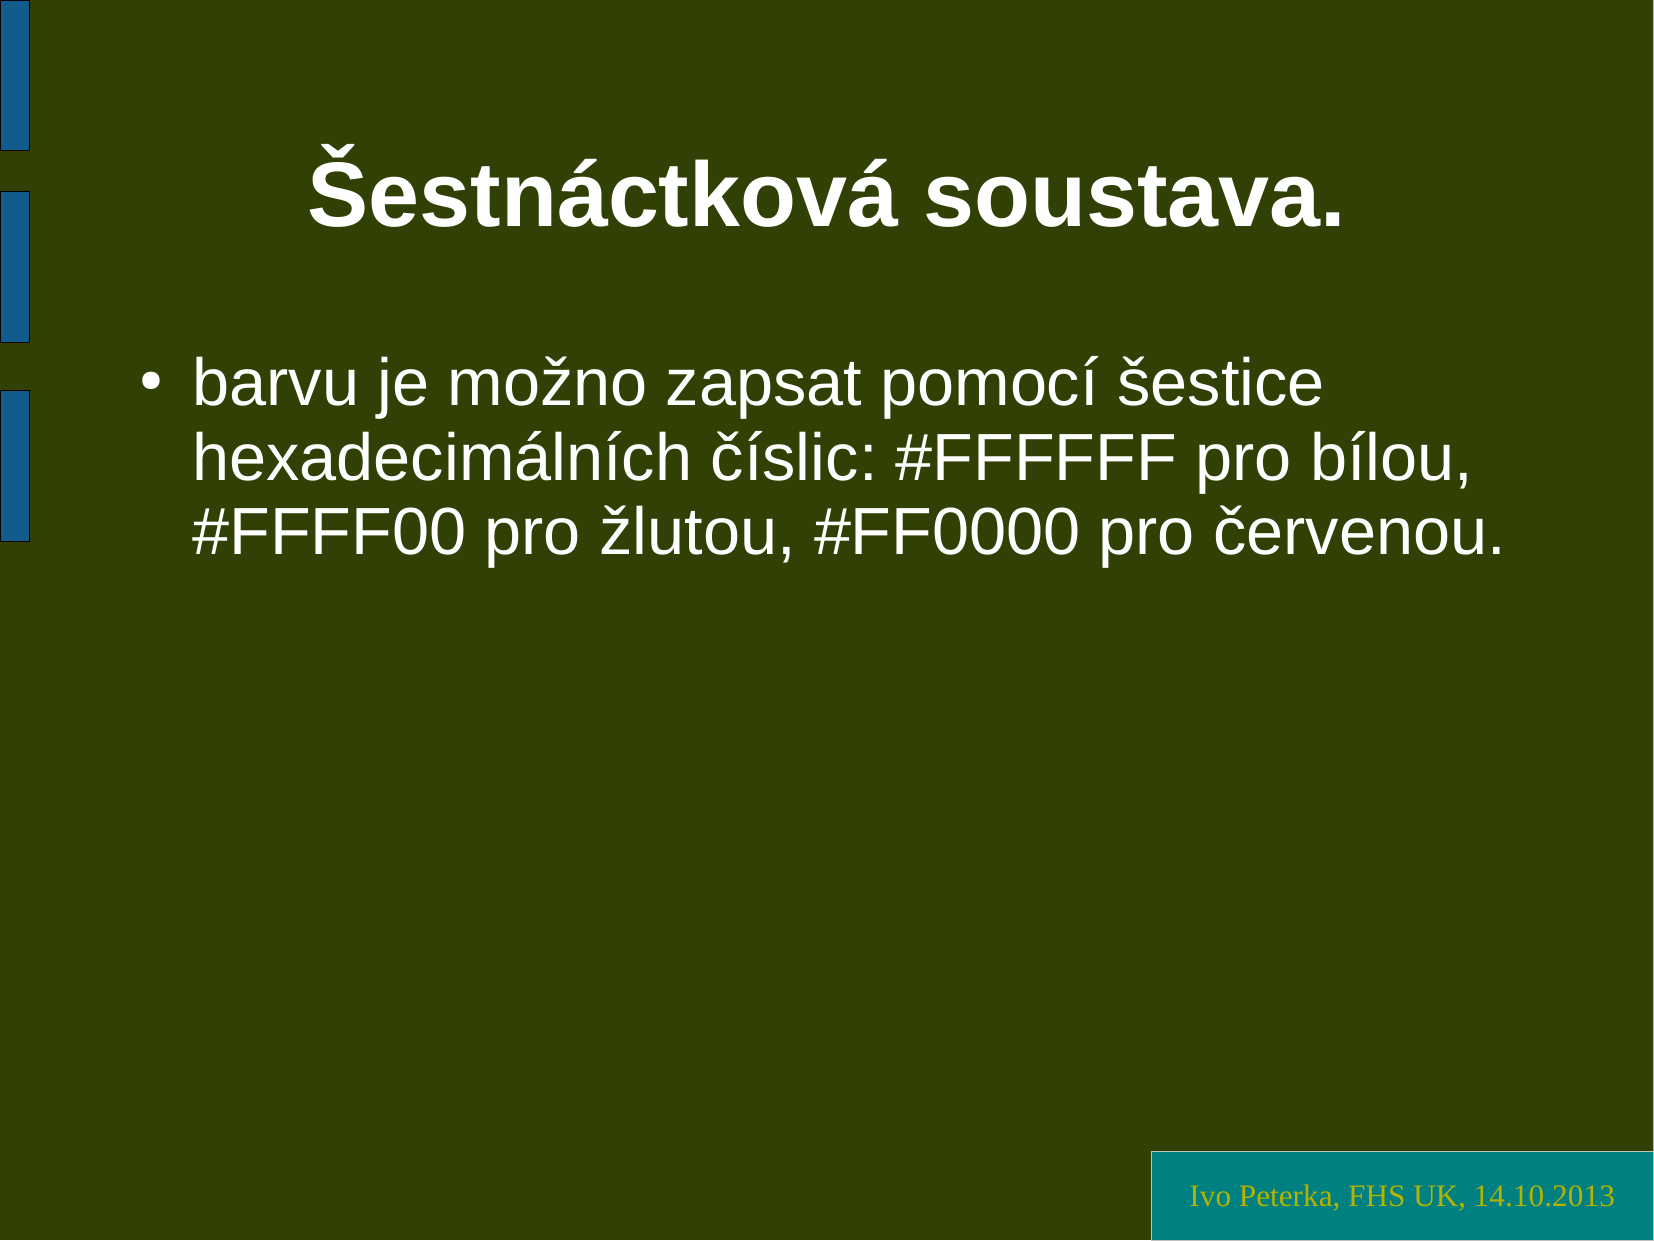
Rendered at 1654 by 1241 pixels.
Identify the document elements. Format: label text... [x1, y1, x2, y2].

list barvu je možno zapsat pomocí šestice hexadecimálních číslic: #FFFFFF pro bílou, #FFFF00 pro žlutou, #FF0000 pro červenou. [121, 344, 1534, 1112]
title Šestnáctková soustava. [121, 98, 1534, 291]
